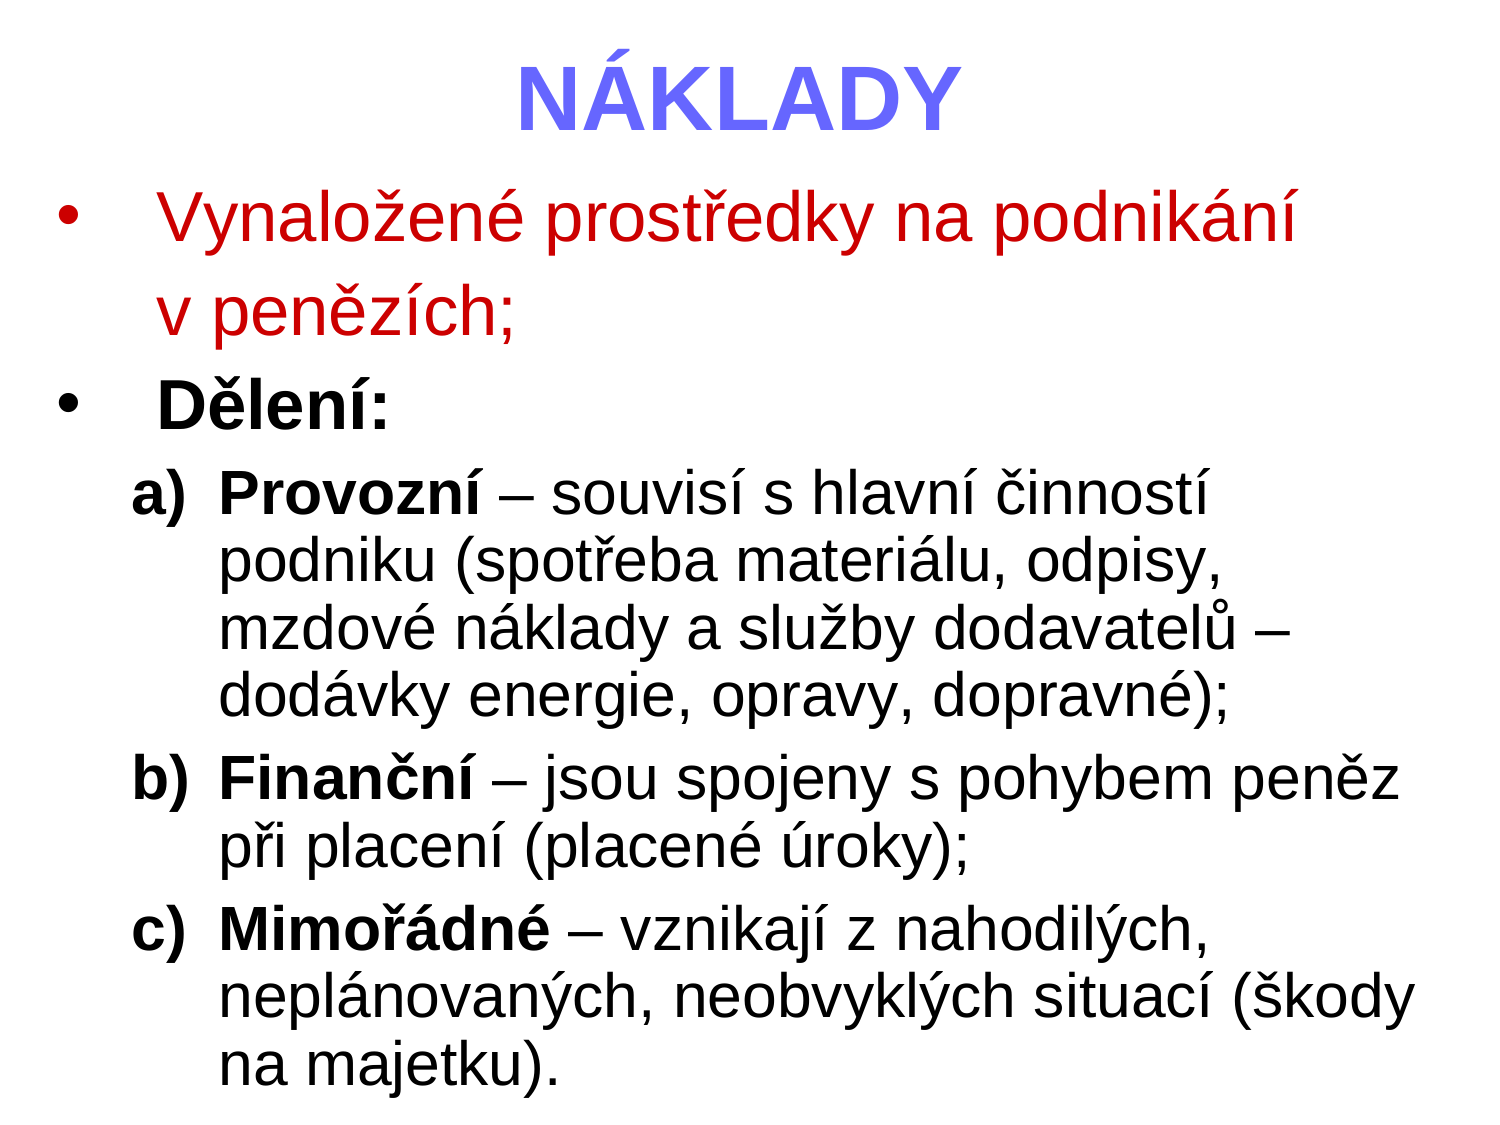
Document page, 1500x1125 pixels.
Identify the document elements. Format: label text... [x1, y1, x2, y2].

title NÁKLADY [64, 0, 1415, 172]
list Vynaložené prostředky na podnikání v penězích; Dělení: Provozní – souvisí s hlavní činností podniku (spotřeba materiálu, odpisy, mzdové náklady a služby dodavatelů – dodávky energie, opravy, dopravné); Finanční – jsou spojeny s pohybem peněz při placení (placené úroky); Mimořádné – vznikají z nahodilých, neplánovaných, neobvyklých situací (škody na majetku). [41, 172, 1459, 1125]
